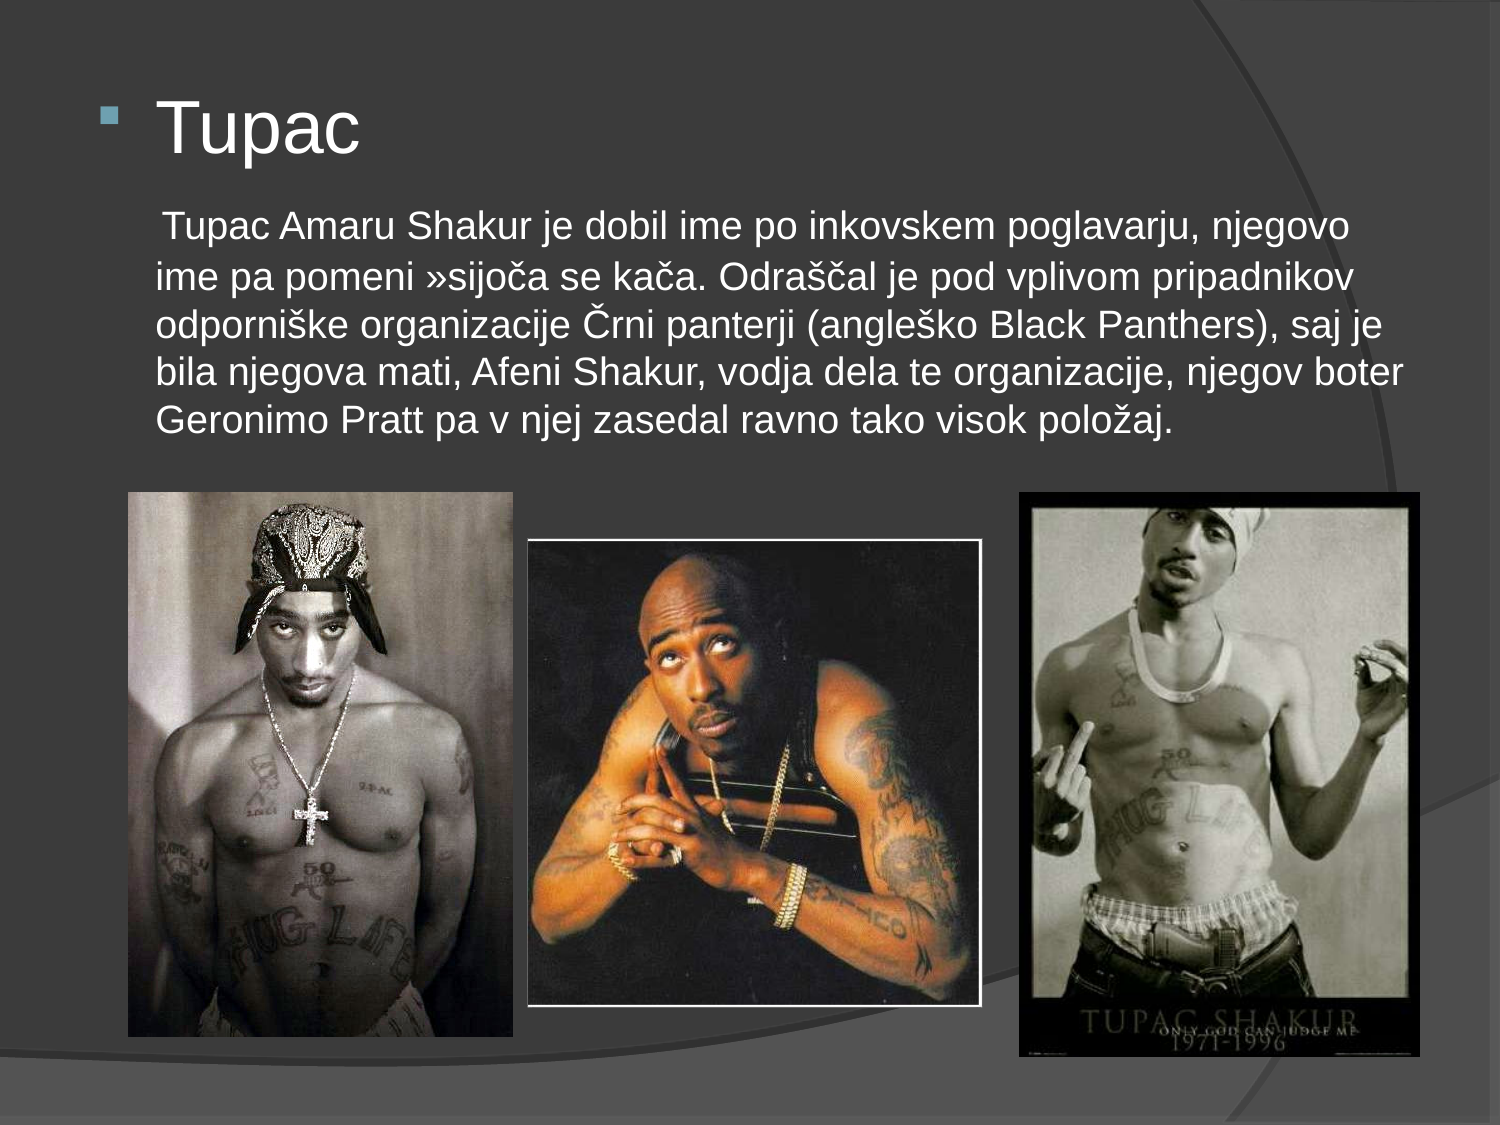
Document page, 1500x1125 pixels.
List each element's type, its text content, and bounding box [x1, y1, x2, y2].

picture [527, 538, 983, 1008]
list Tupac Tupac Amaru Shakur je dobil ime po inkovskem poglavarju, njegovo ime pa pomeni »sijoča se kača. Odraščal je pod vplivom pripadnikov odporniške organizacije Črni panterji (angleško Black Panthers), saj je bila njegova mati, Afeni Shakur, vodja dela te organizacije, njegov boter Geronimo Pratt pa v njej zasedal ravno tako visok položaj. [75, 70, 1425, 481]
picture [128, 492, 513, 1037]
picture [1019, 492, 1420, 1057]
